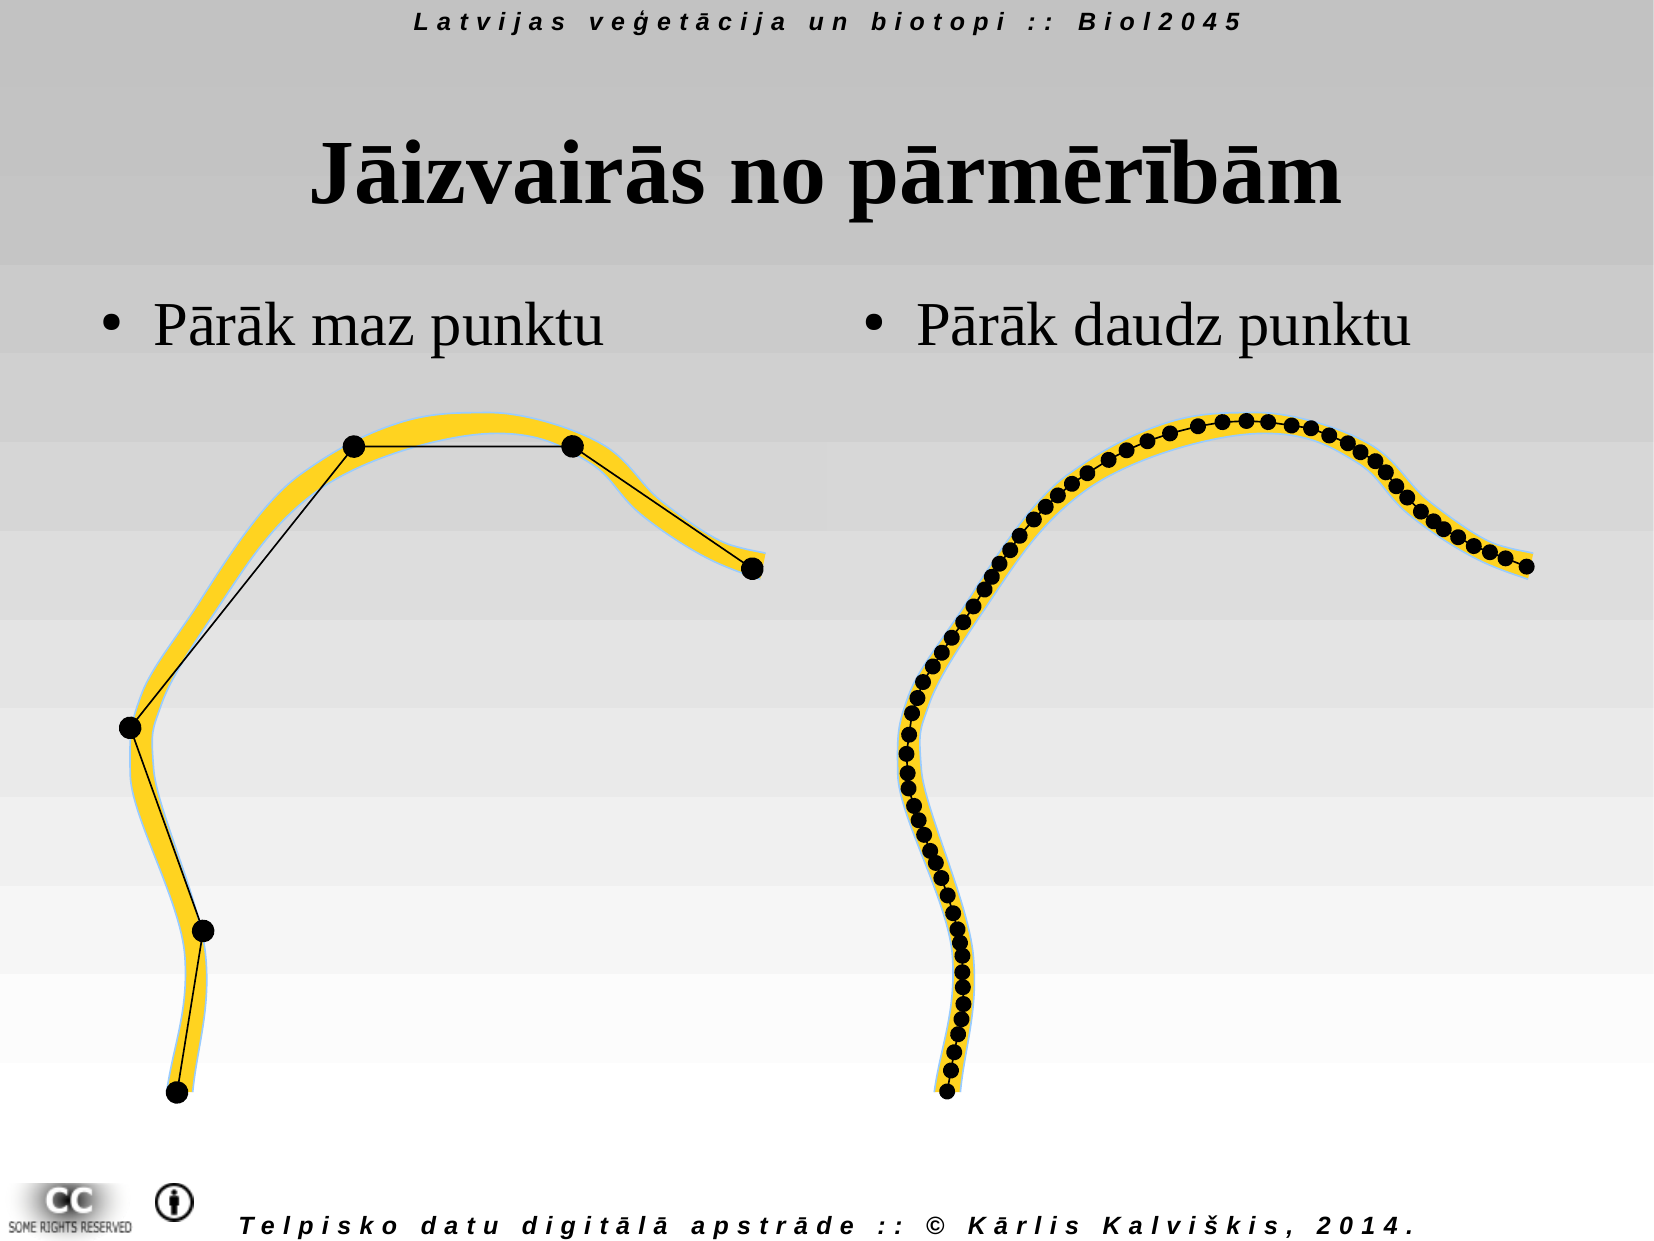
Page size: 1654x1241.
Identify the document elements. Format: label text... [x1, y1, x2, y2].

title Jāizvairās no pārmērībām [29, 49, 1625, 296]
picture [0, 0, 1654, 1241]
list Pārāk daudz punktu [845, 289, 1572, 1113]
text_box [897, 412, 1535, 1100]
list Pārāk maz punktu [82, 289, 809, 1113]
text_box [118, 412, 766, 1104]
